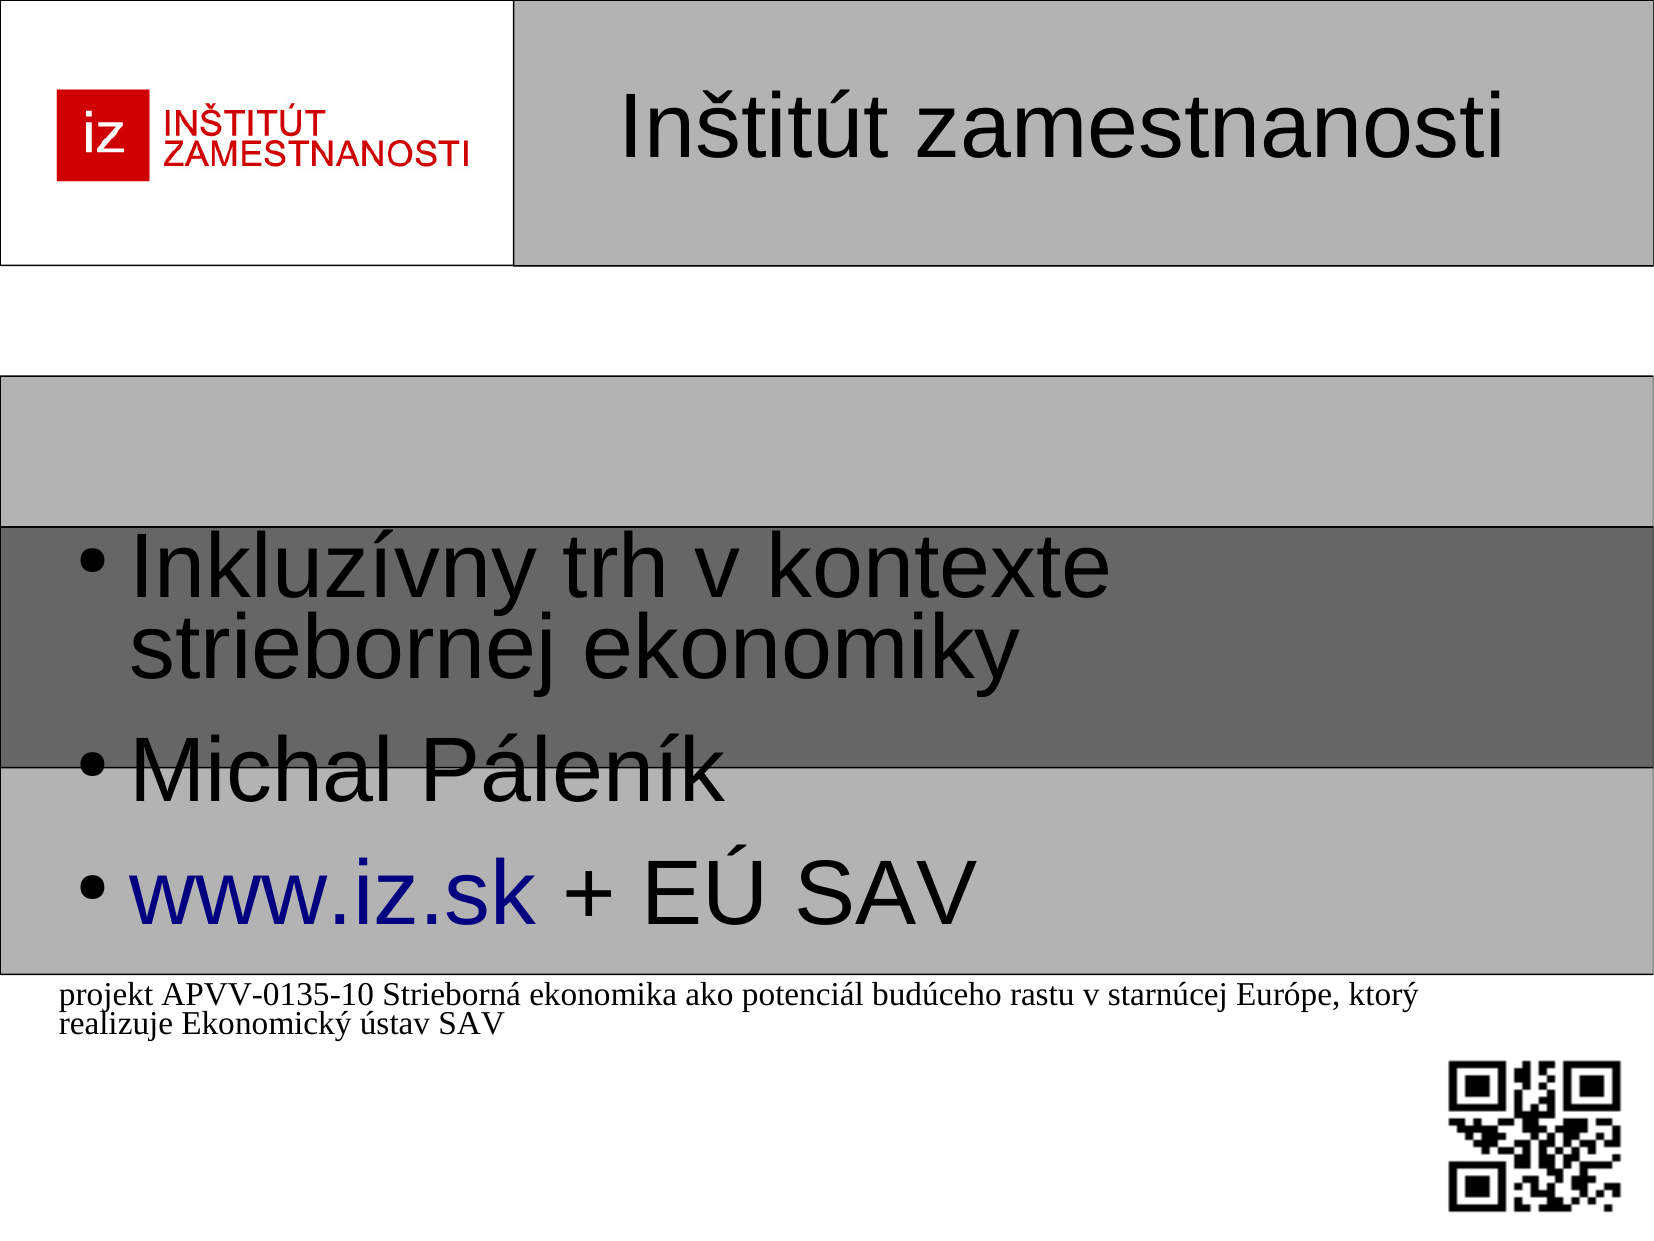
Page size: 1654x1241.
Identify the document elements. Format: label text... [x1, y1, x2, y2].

list Inkluzívny trh v kontexte striebornej ekonomiky Michal Páleník www.iz.sk + EÚ SAV projekt APVV-0135-10 Strieborná ekonomika ako potenciál budúceho rastu v starnúcej Európe, ktorý realizuje Ekonomický ústav SAV [59, 531, 1506, 1062]
text_box [0, 376, 1654, 975]
picture [5, 8, 512, 257]
title Inštitút zamestnanosti [561, 29, 1565, 237]
picture [1417, 1033, 1654, 1241]
